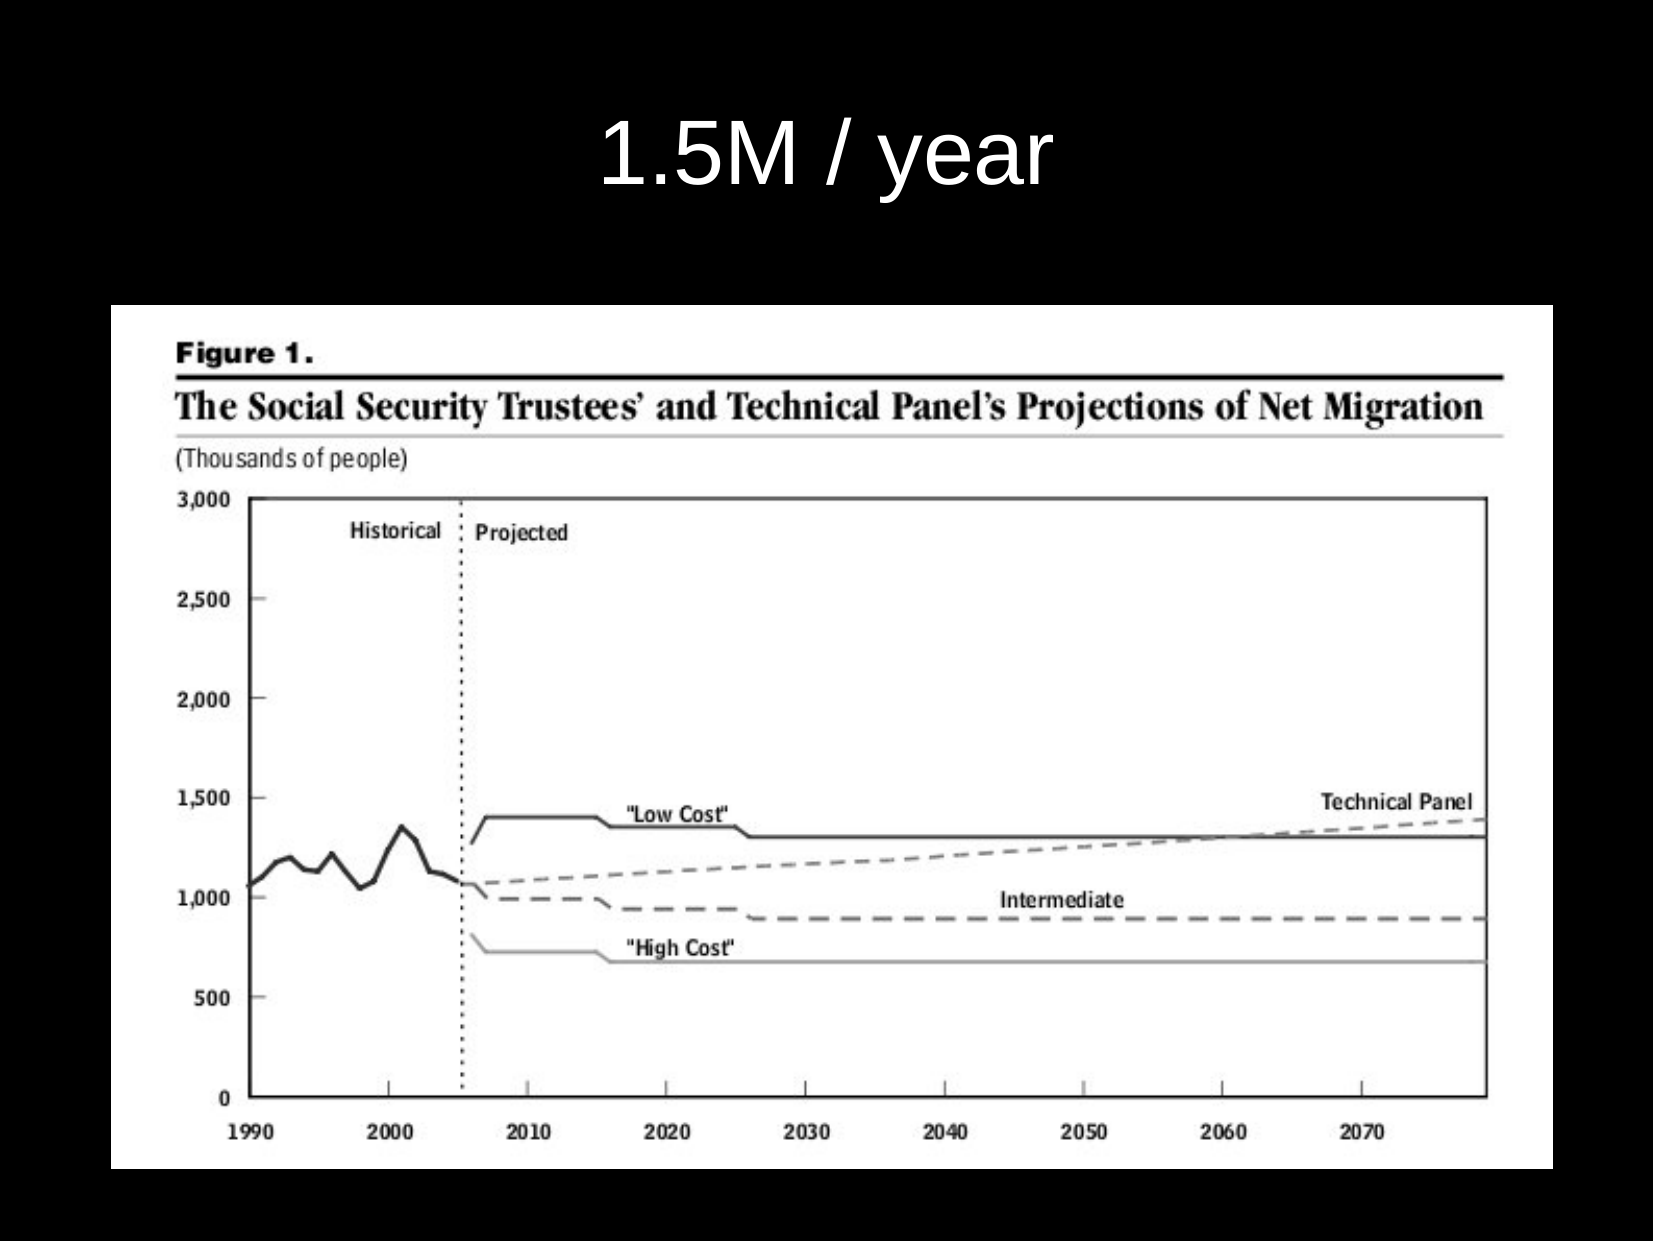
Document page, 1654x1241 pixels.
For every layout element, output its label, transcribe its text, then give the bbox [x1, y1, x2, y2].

picture [111, 305, 1553, 1169]
title 1.5M / year [82, 49, 1571, 257]
